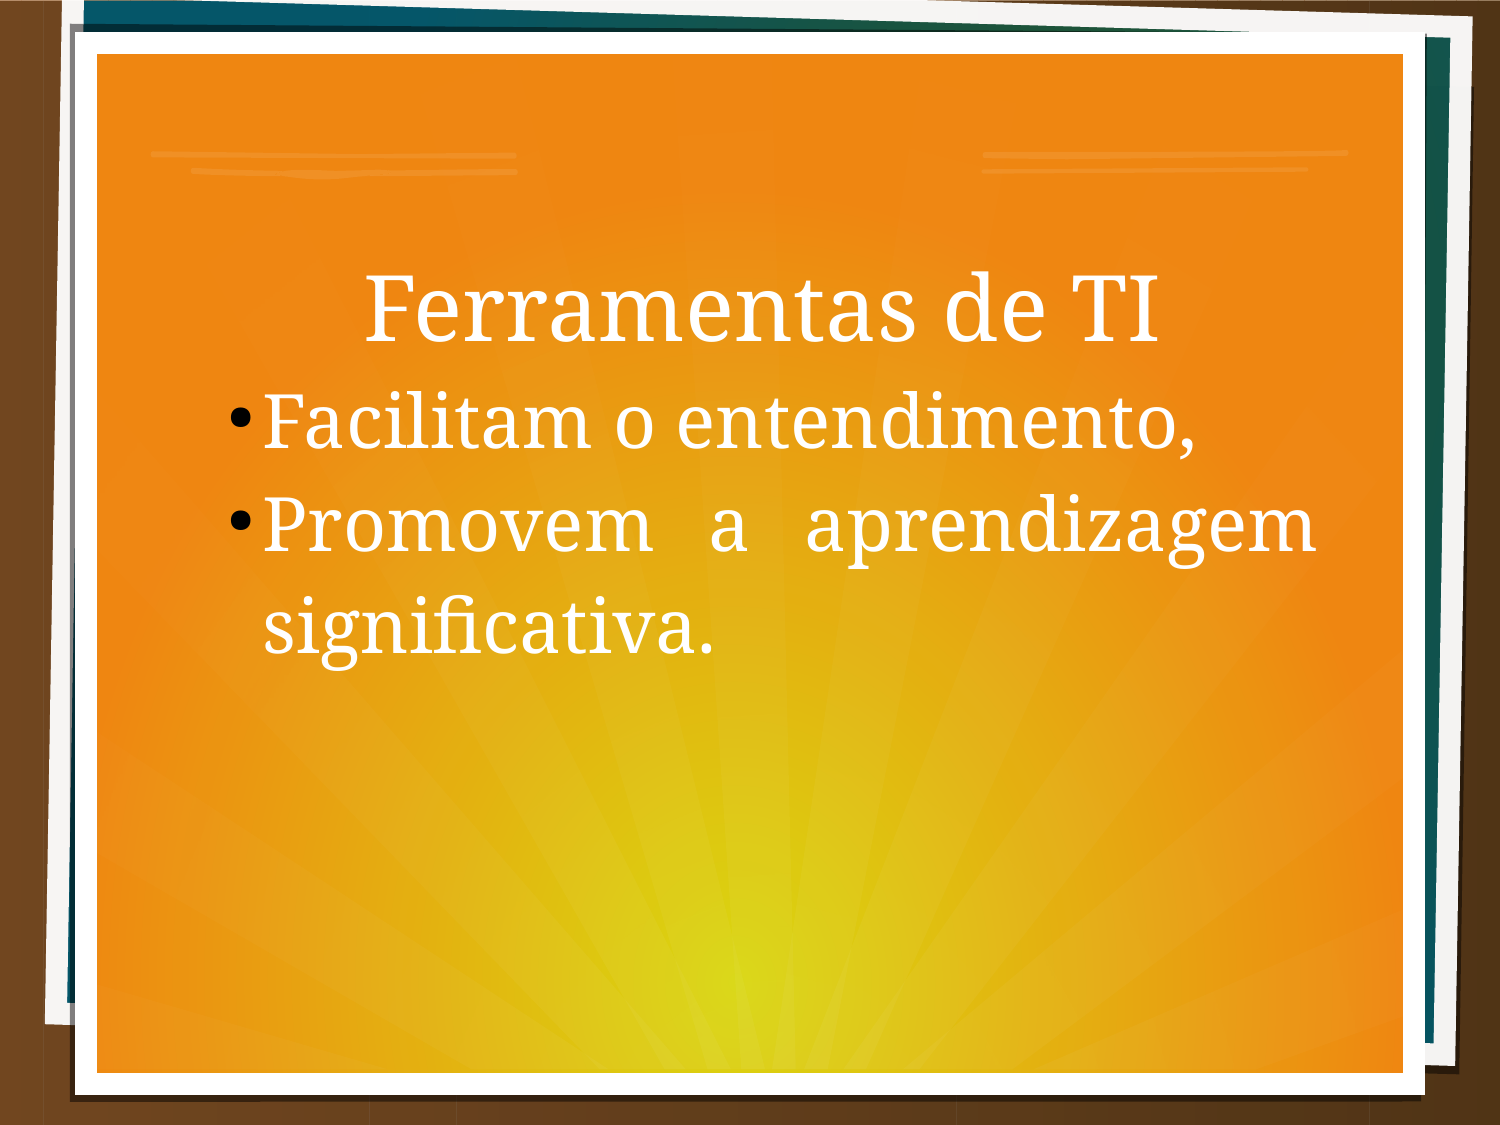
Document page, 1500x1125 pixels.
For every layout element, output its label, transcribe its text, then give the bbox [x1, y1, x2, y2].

text_box Ferramentas de TI Facilitam o entendimento, Promovem a aprendizagem significativa. [212, 236, 1335, 639]
list [75, 66, 1425, 563]
